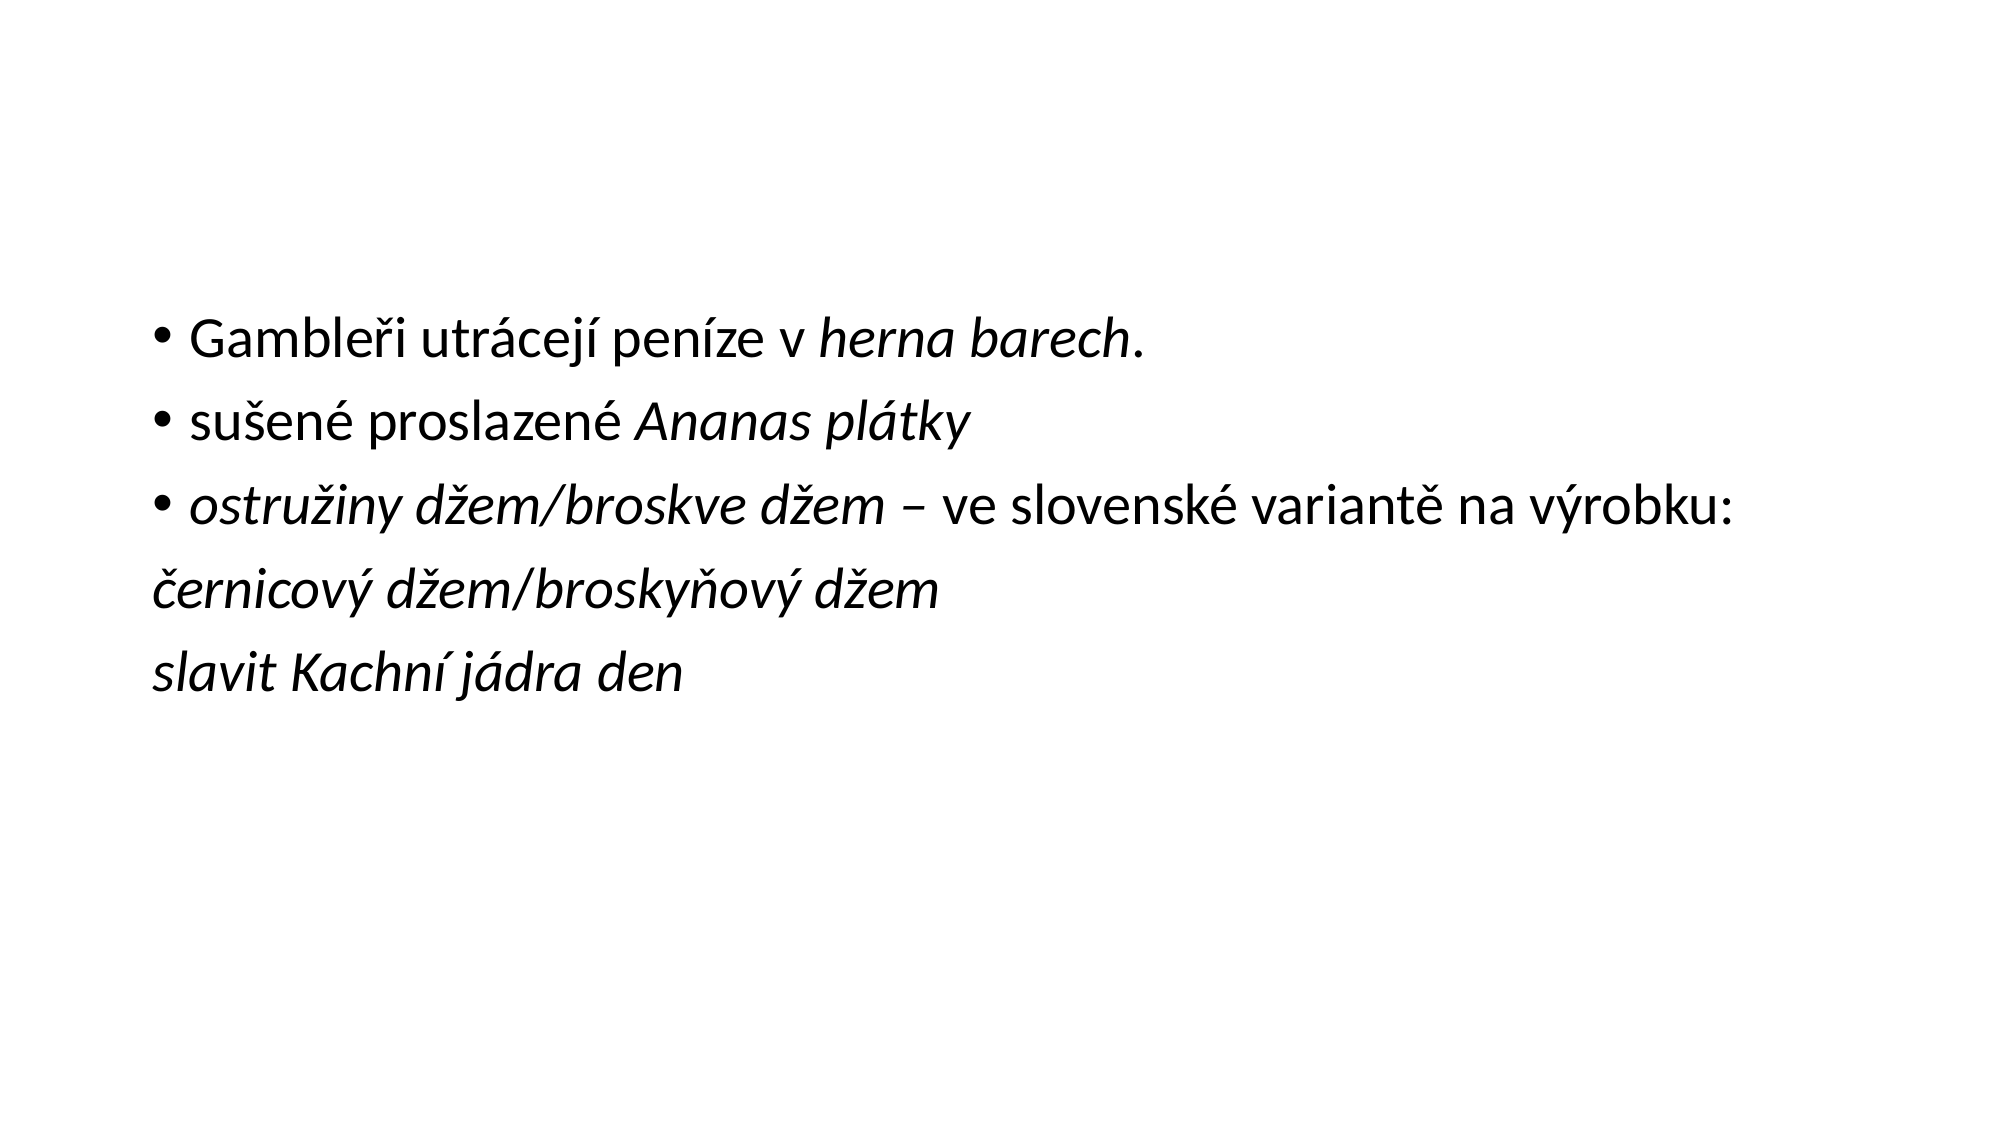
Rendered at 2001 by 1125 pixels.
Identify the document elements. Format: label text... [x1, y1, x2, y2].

list Gambleři utrácejí peníze v herna barech. sušené proslazené Ananas plátky ostružiny džem/broskve džem – ve slovenské variantě na výrobku: černicový džem/broskyňový džem slavit Kachní jádra den [137, 299, 1863, 1014]
